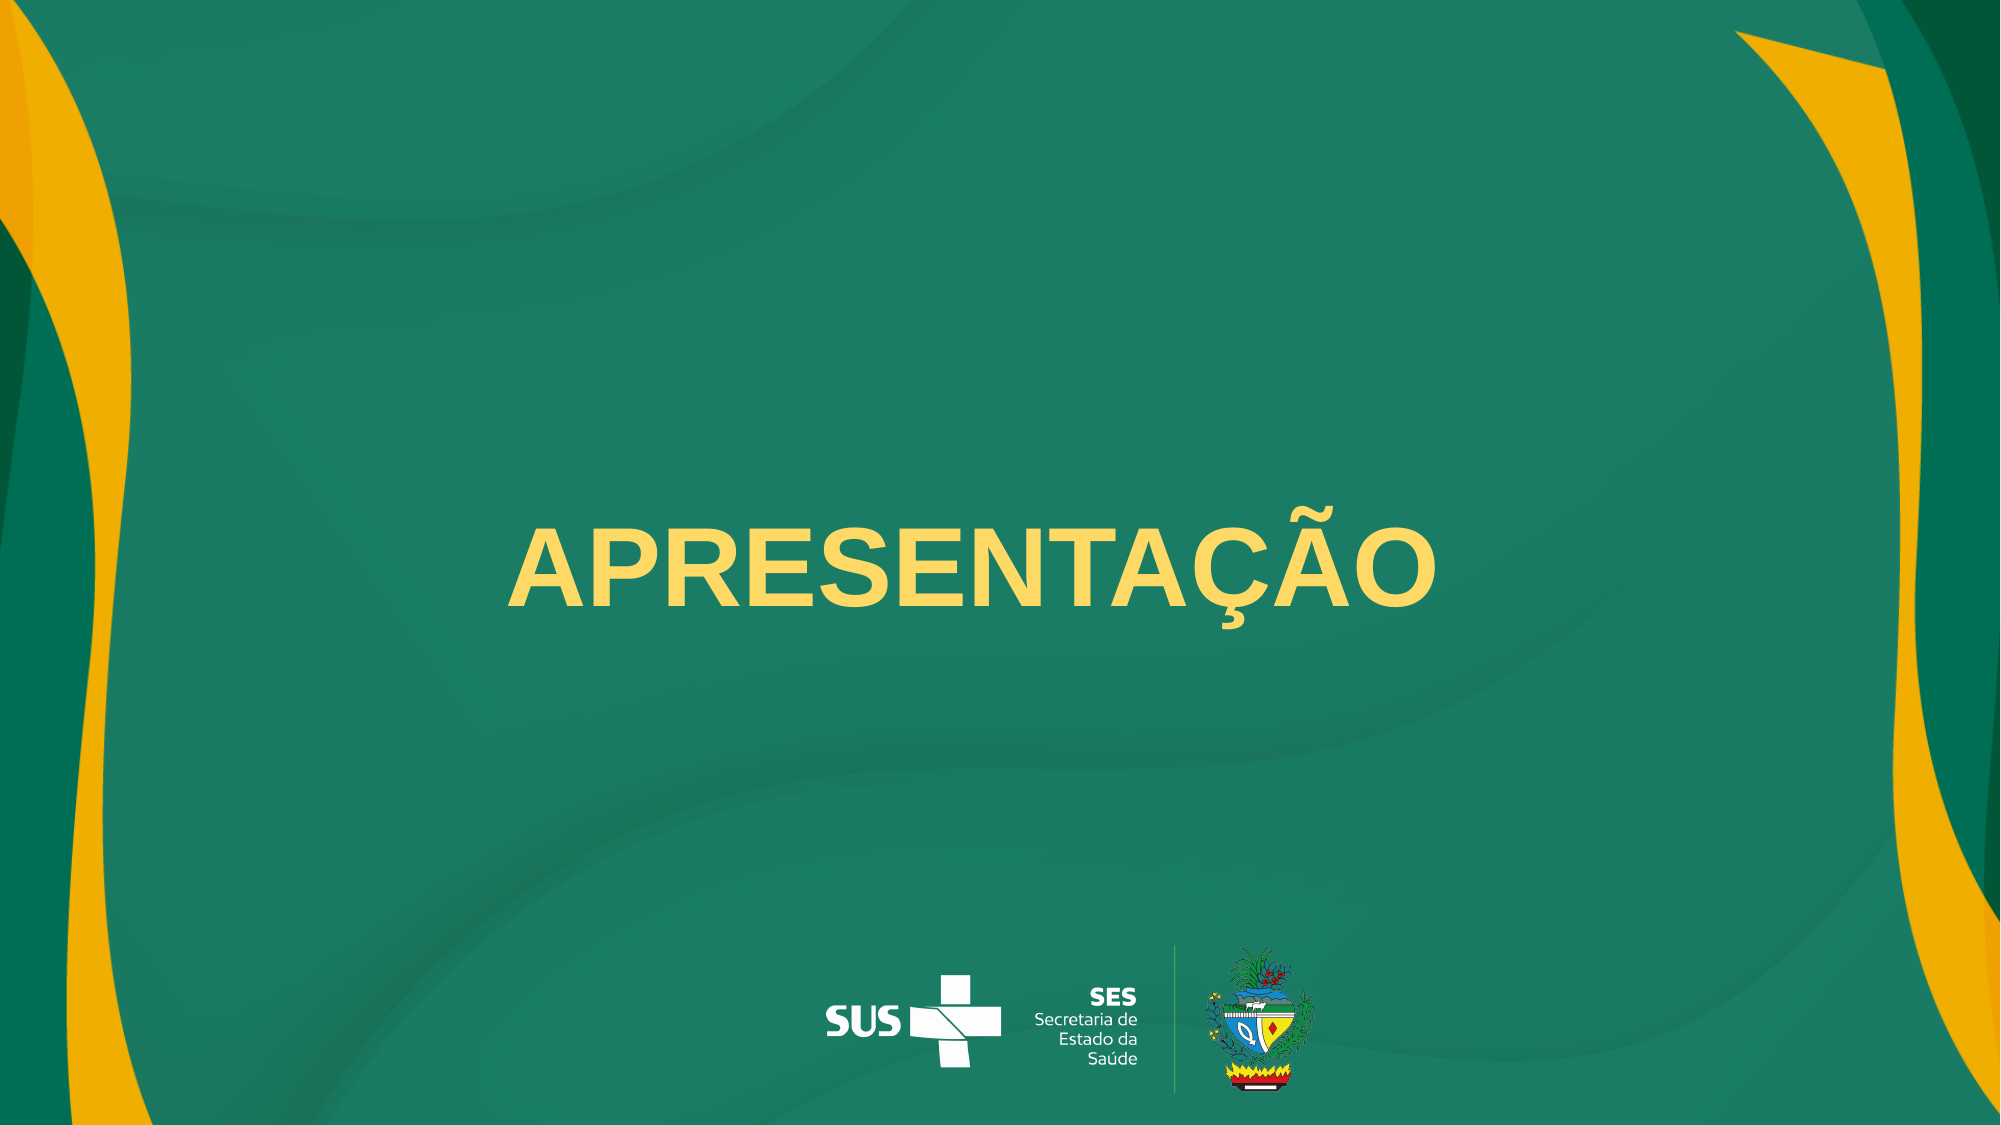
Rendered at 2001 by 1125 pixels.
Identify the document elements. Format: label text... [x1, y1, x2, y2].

text_box APRESENTAÇÃO [490, 486, 1510, 637]
picture [0, 0, 2001, 1125]
